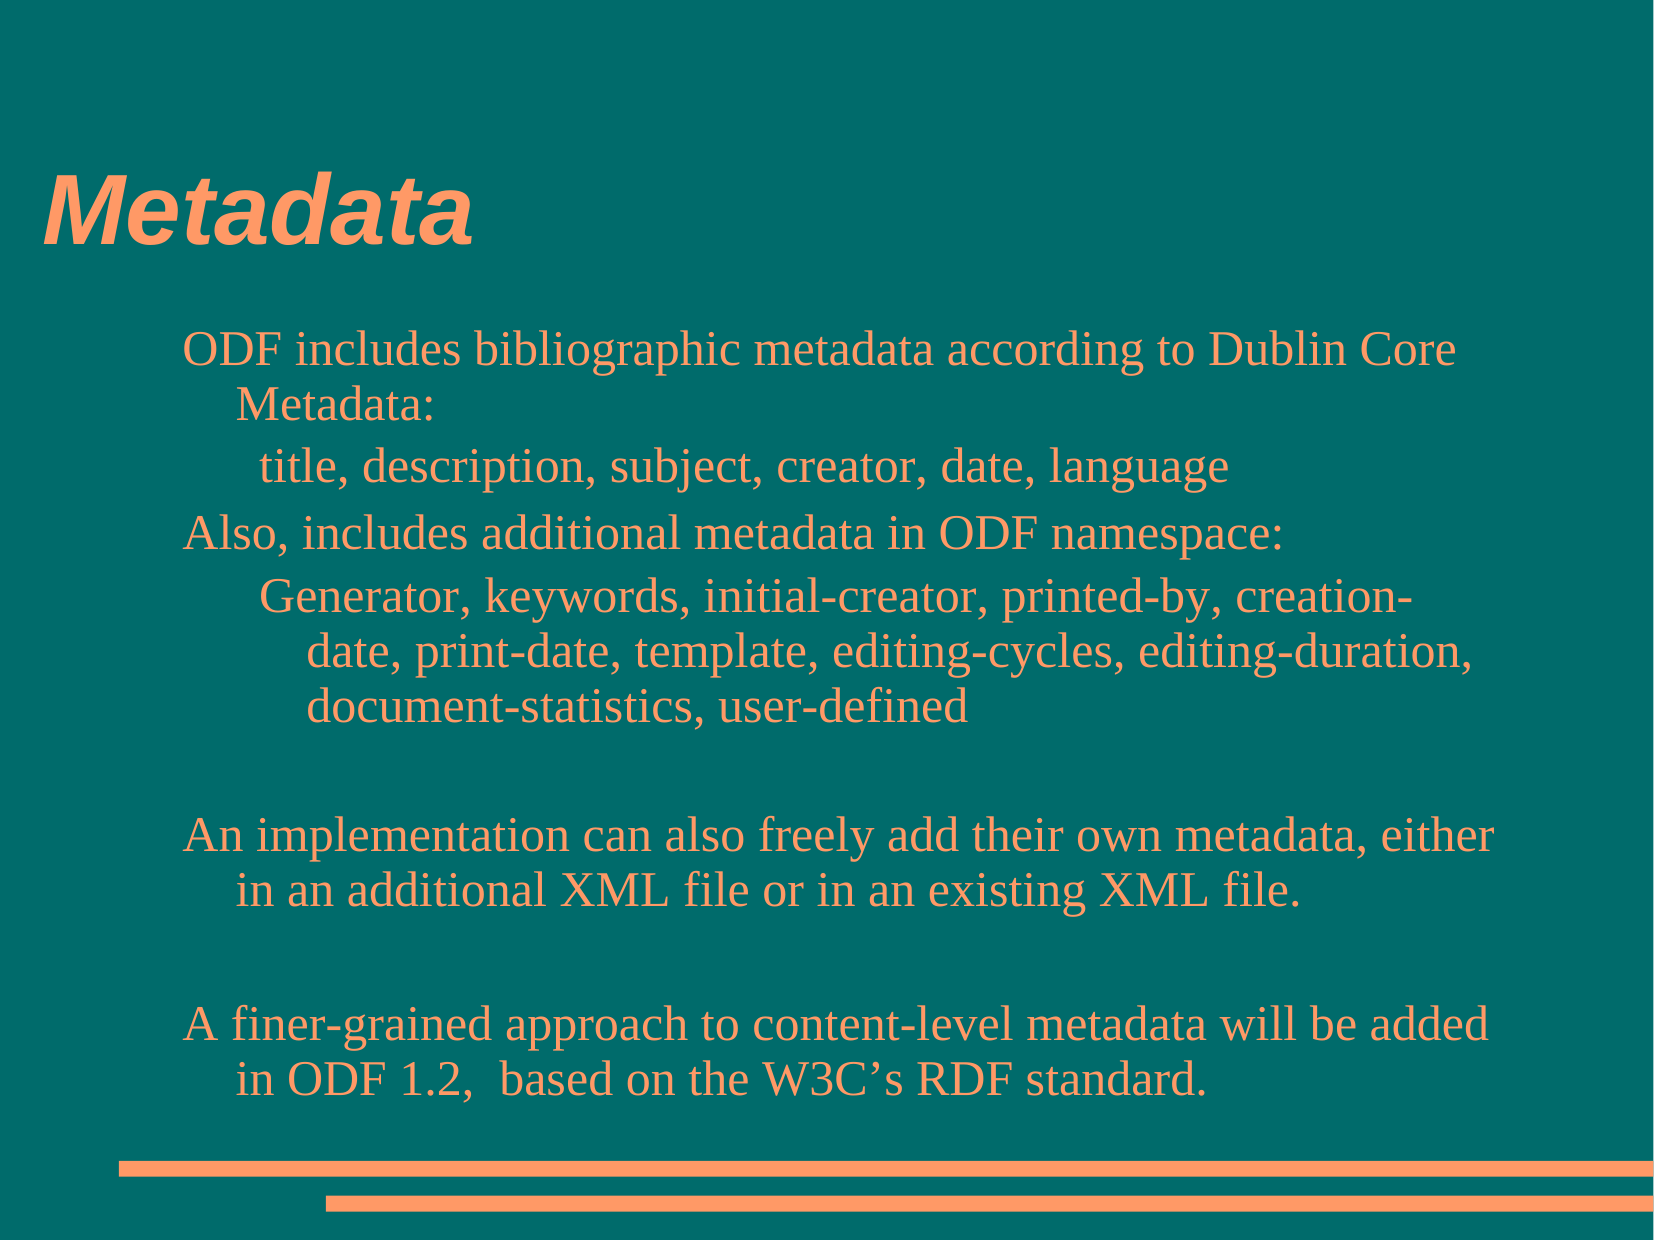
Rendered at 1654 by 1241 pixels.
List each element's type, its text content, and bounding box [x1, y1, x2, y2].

list ODF includes bibliographic metadata according to Dublin Core Metadata: title, description, subject, creator, date, language Also, includes additional metadata in ODF namespace: Generator, keywords, initial-creator, printed-by, creation-date, print-date, template, editing-cycles, editing-duration, document-statistics, user-defined An implementation can also freely add their own metadata, either in an additional XML file or in an existing XML file. A finer-grained approach to content-level metadata will be added in ODF 1.2, based on the W3C’s RDF standard. [150, 312, 1516, 1158]
title Metadata [27, 146, 1559, 274]
